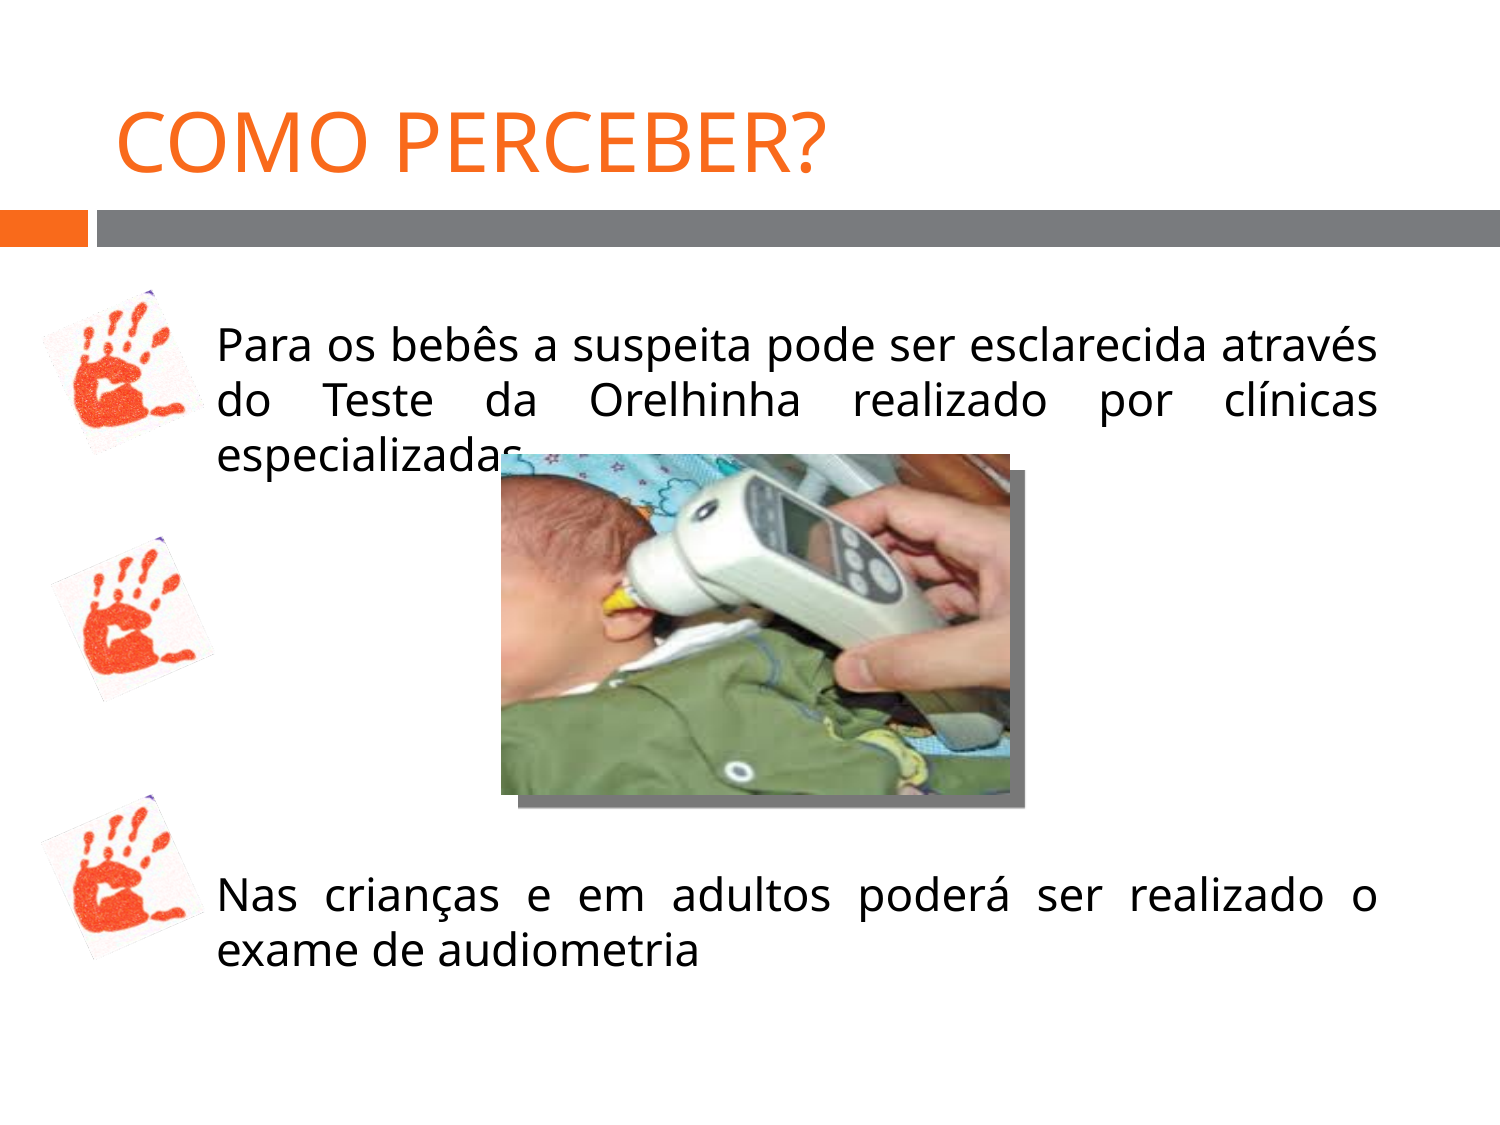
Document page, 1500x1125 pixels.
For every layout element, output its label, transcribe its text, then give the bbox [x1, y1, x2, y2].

picture [501, 454, 1010, 795]
picture [51, 536, 215, 702]
picture [41, 794, 205, 960]
text_box Para os bebês a suspeita pode ser esclarecida através do Teste da Orelhinha realizado por clínicas especializadas Nas crianças e em adultos poderá ser realizado o exame de audiometria [201, 308, 1412, 1102]
title COMO PERCEBER? [99, 78, 1438, 201]
picture [41, 289, 204, 455]
